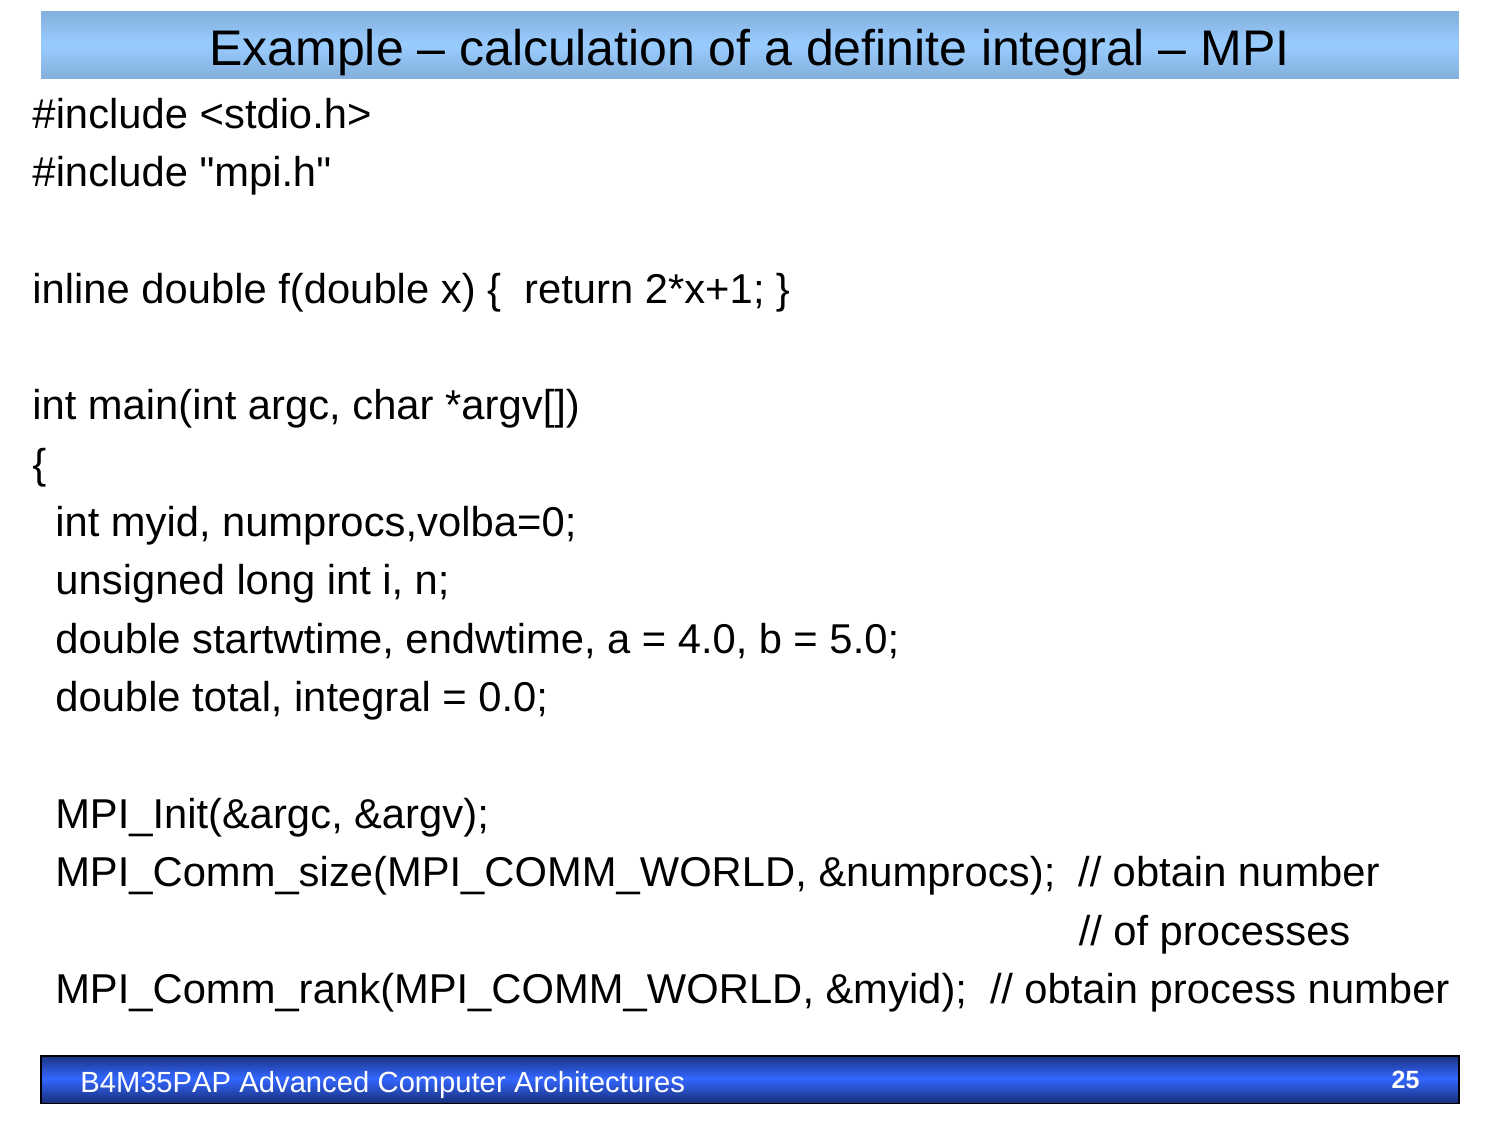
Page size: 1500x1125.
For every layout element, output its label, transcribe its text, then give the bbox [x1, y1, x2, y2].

title Example – calculation of a definite integral – MPI [41, 11, 1459, 78]
list #include <stdio.h> #include "mpi.h" inline double f(double x) { return 2*x+1; } int main(int argc, char *argv[]) { int myid, numprocs,volba=0; unsigned long int i, n; double startwtime, endwtime, a = 4.0, b = 5.0; double total, integral = 0.0; MPI_Init(&argc, &argv); MPI_Comm_size(MPI_COMM_WORLD, &numprocs); // obtain number // of processes MPI_Comm_rank(MPI_COMM_WORLD, &myid); // obtain process number [17, 78, 1500, 1000]
